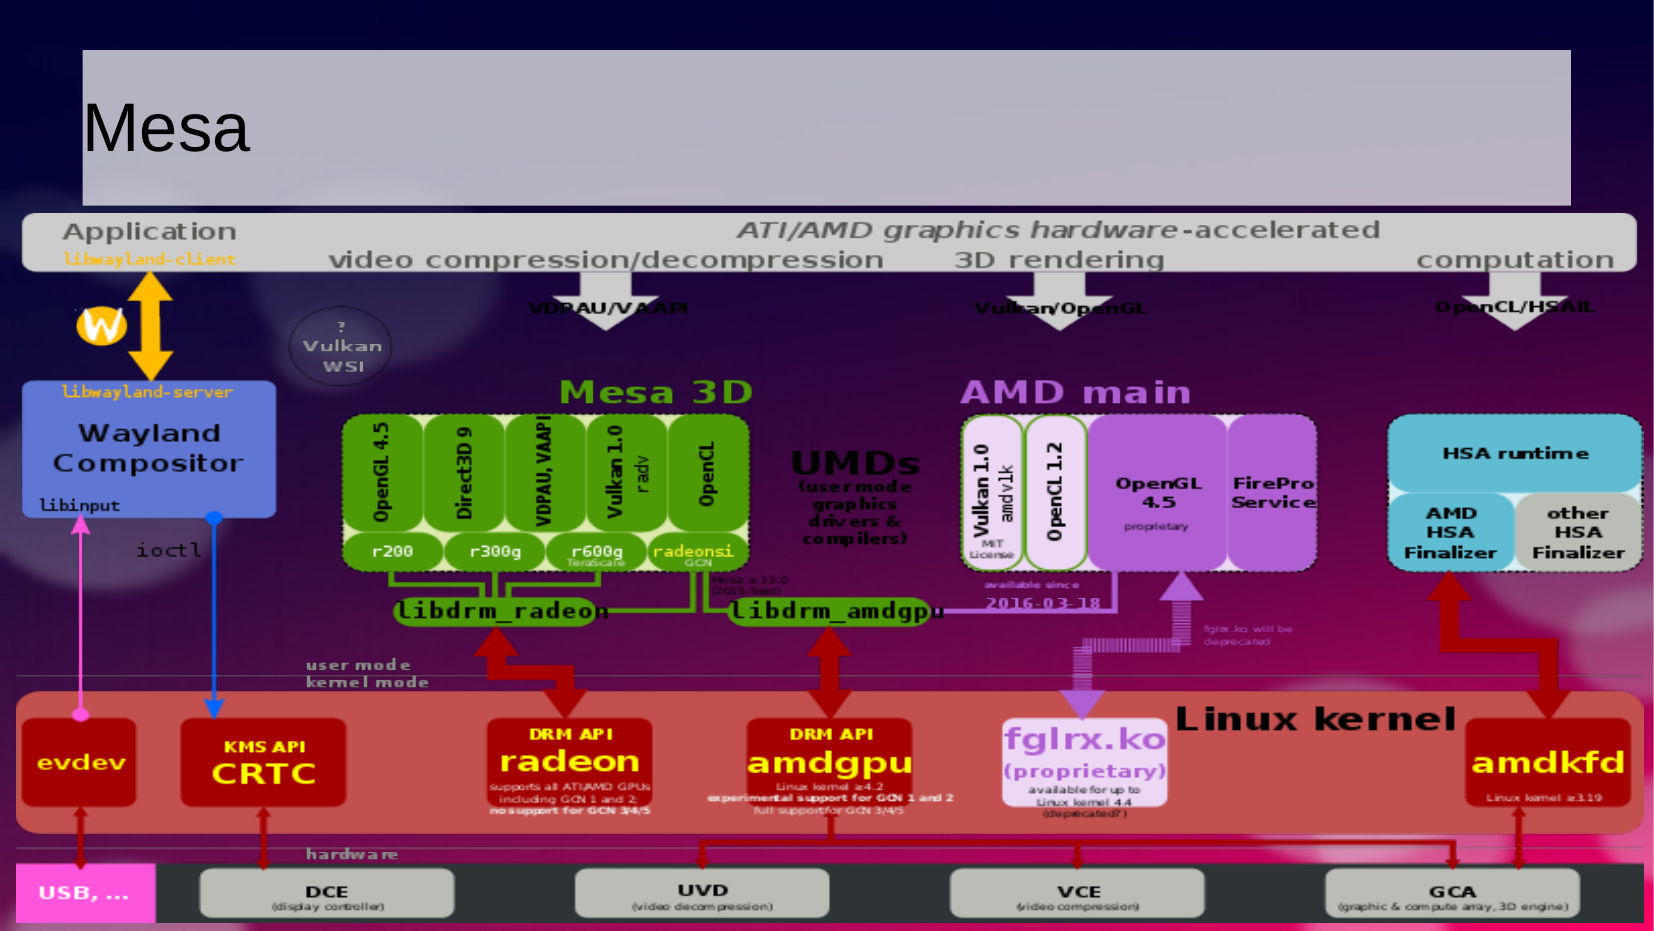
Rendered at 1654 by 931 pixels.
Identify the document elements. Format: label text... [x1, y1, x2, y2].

title Mesa [82, 50, 1571, 206]
picture [0, 0, 1654, 931]
